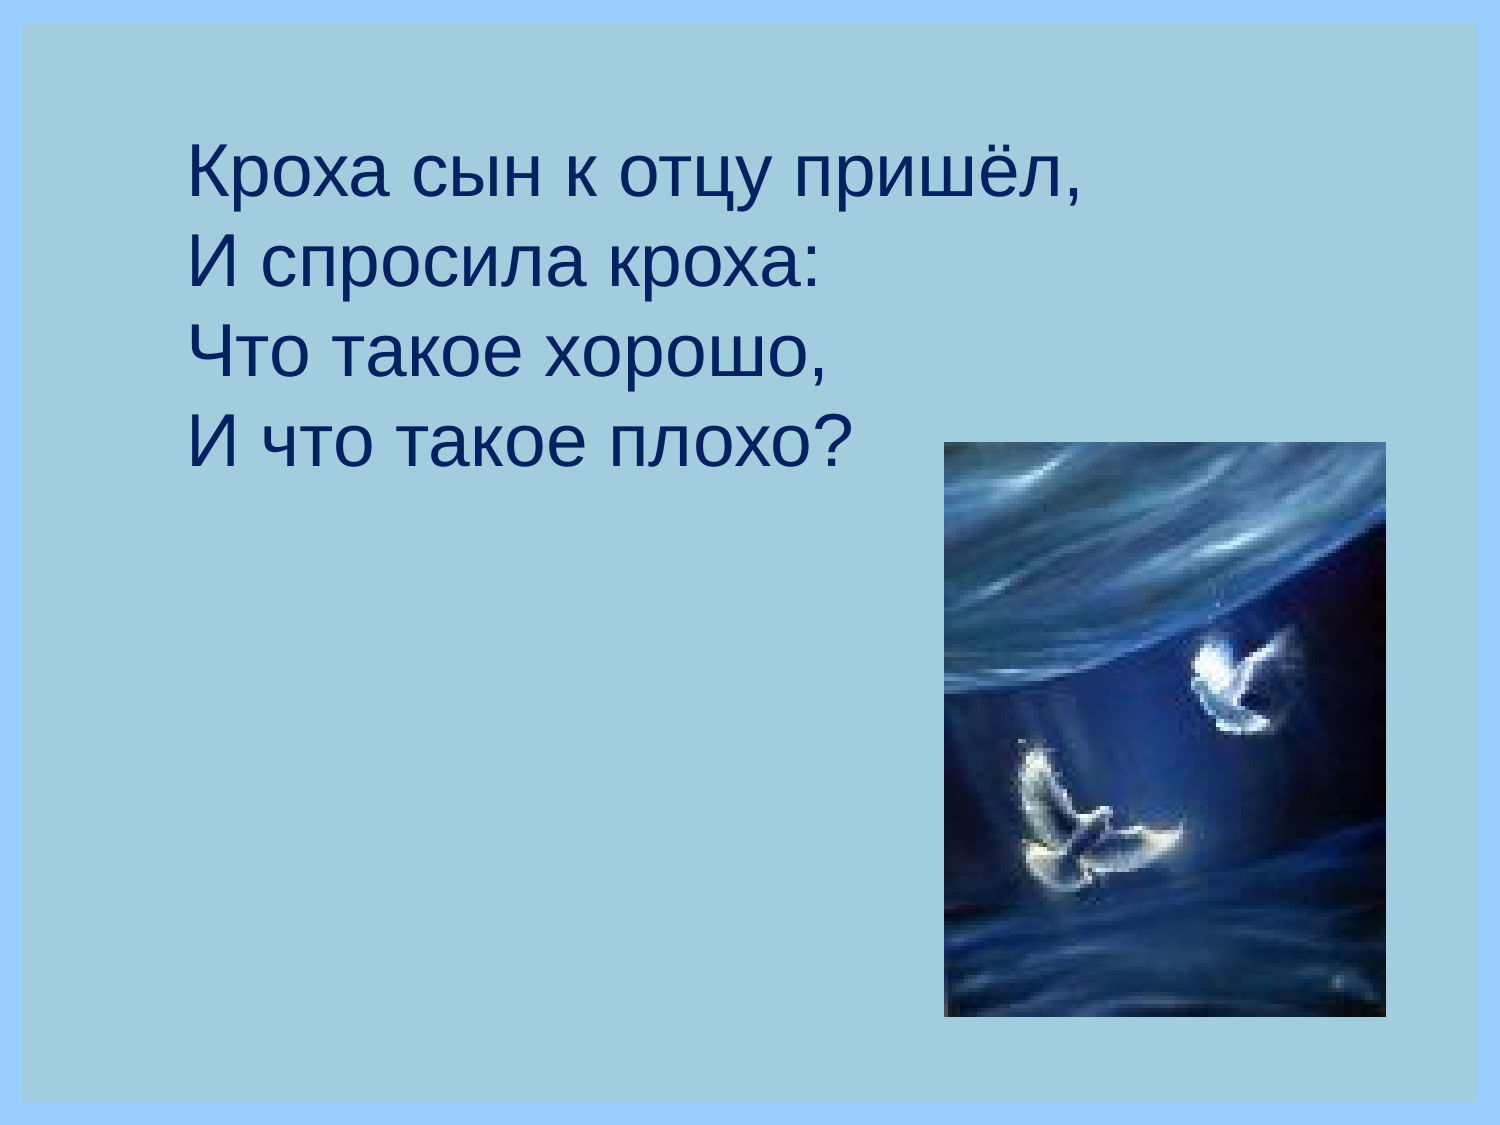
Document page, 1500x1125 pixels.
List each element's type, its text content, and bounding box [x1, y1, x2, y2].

title Кроха сын к отцу пришёл, И спросила кроха: Что такое хорошо, И что такое плохо? [171, 113, 1172, 502]
picture [944, 442, 1386, 1017]
